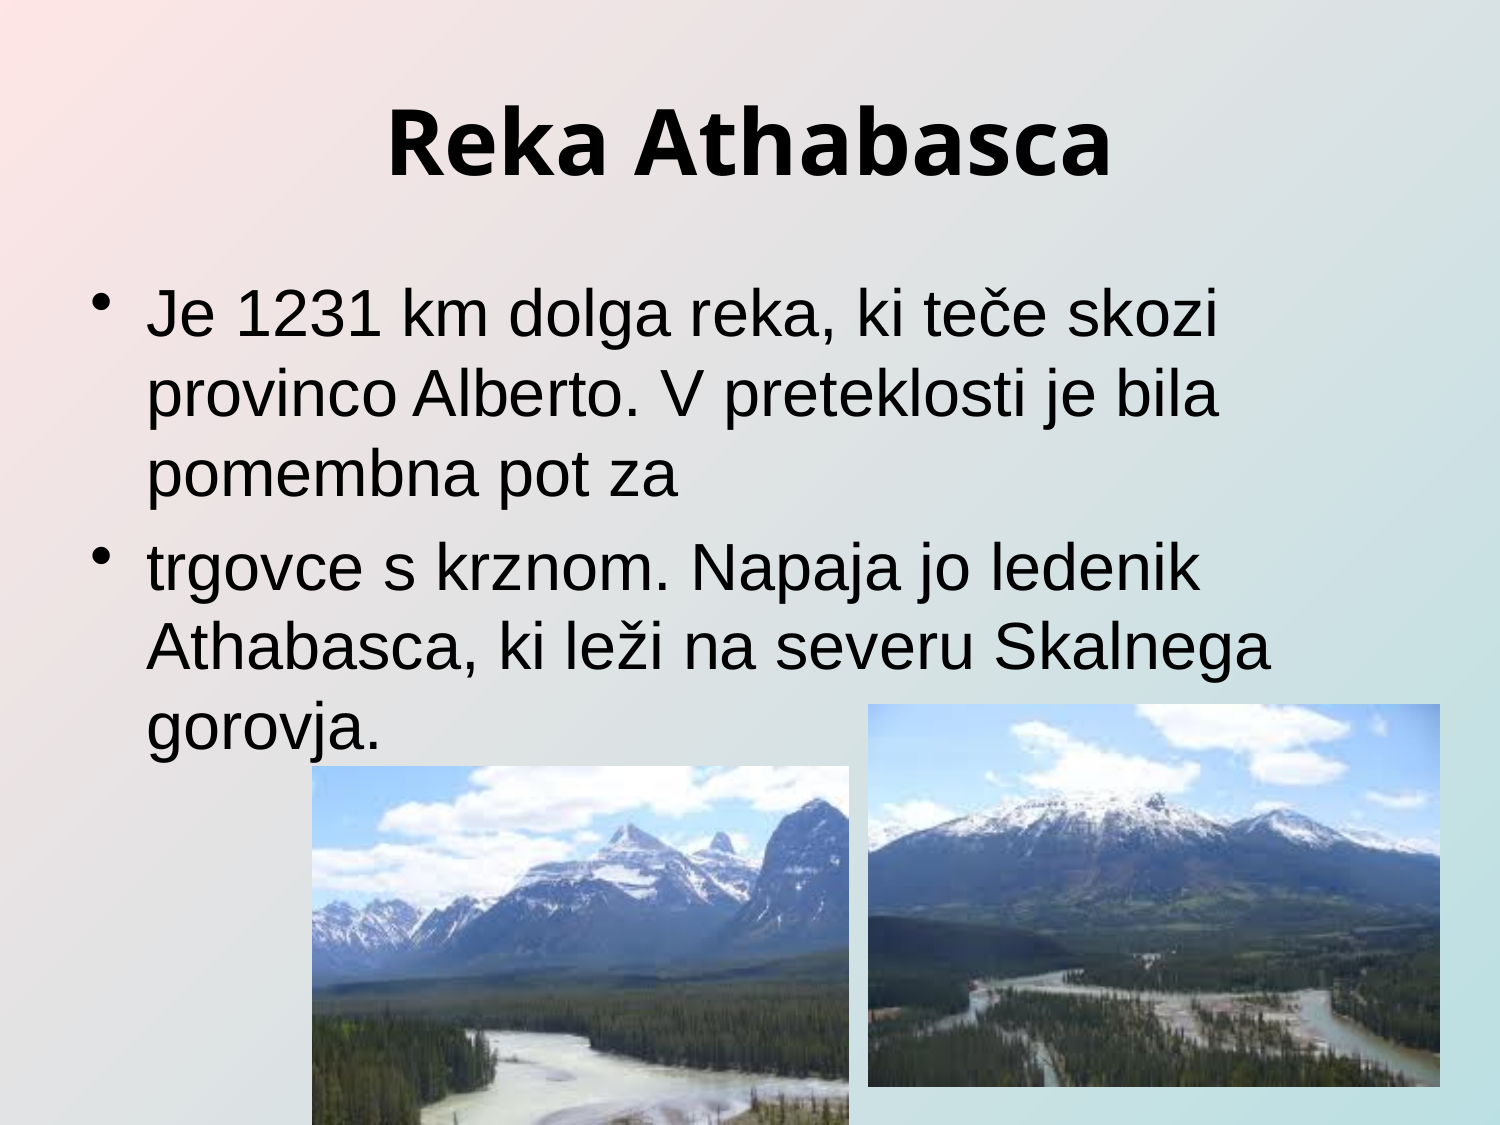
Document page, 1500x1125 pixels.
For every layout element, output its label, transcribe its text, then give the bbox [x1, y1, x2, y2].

list Je 1231 km dolga reka, ki teče skozi provinco Alberto. V preteklosti je bila pomembna pot za trgovce s krznom. Napaja jo ledenik Athabasca, ki leži na severu Skalnega gorovja. [75, 262, 1425, 1005]
title Reka Athabasca [75, 45, 1425, 233]
picture [868, 704, 1440, 1087]
picture [312, 766, 849, 1125]
